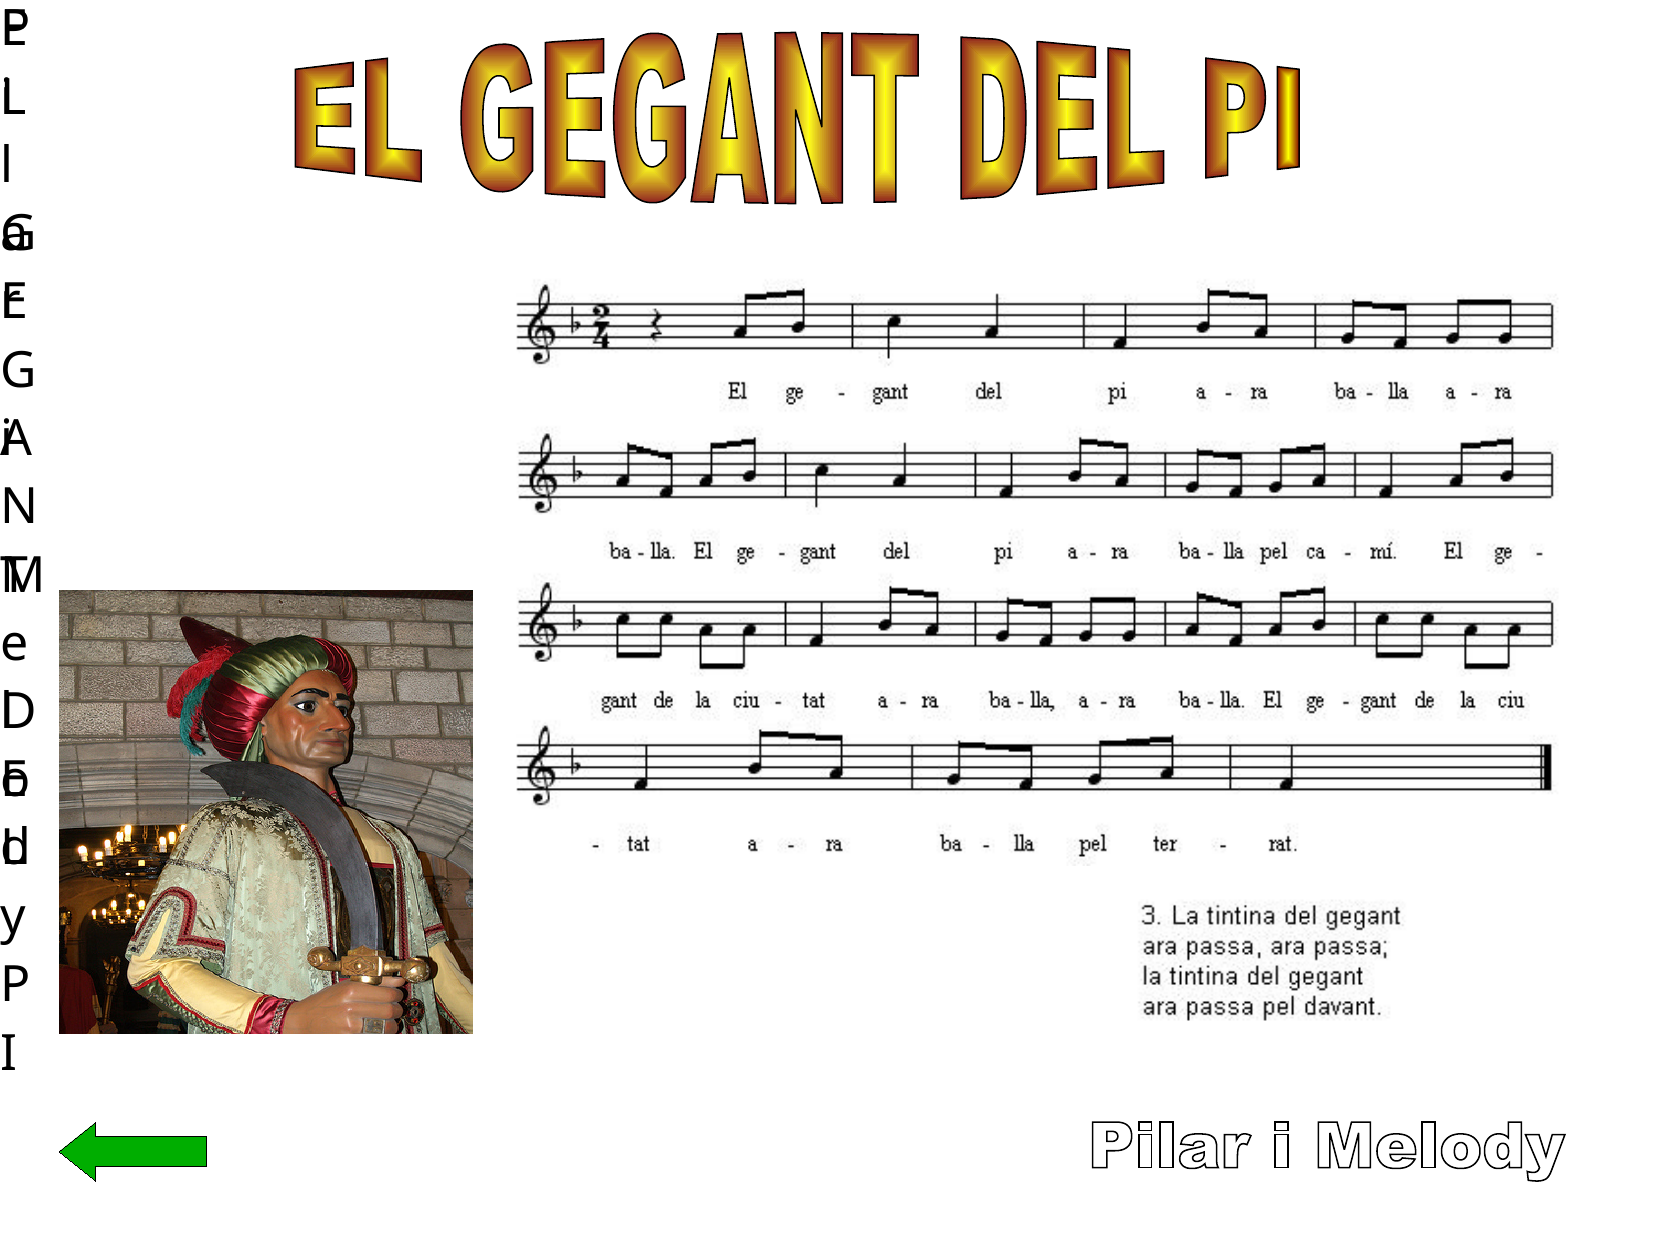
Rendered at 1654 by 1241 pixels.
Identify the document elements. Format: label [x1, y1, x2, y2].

text_box [545, 38, 605, 198]
text_box [851, 33, 919, 203]
text_box [365, 58, 422, 182]
text_box [295, 62, 355, 174]
text_box [1275, 1134, 1288, 1168]
text_box [1275, 1122, 1288, 1131]
picture [59, 590, 473, 1034]
text_box [691, 33, 768, 204]
text_box [1525, 1134, 1565, 1182]
picture [1123, 885, 1418, 1034]
text_box [1422, 1122, 1435, 1168]
text_box [1224, 1133, 1251, 1168]
text_box [1376, 1133, 1416, 1169]
text_box [1108, 48, 1164, 189]
text_box [1277, 66, 1300, 170]
text_box [1037, 41, 1097, 195]
text_box [613, 33, 686, 203]
text_box [1179, 1133, 1219, 1169]
text_box [775, 32, 843, 204]
text_box [1441, 1133, 1480, 1169]
text_box [1484, 1122, 1522, 1169]
text_box [59, 1122, 207, 1182]
text_box [1205, 58, 1266, 178]
text_box [1160, 1122, 1173, 1168]
text_box [1138, 1122, 1152, 1131]
picture [503, 265, 1595, 866]
text_box [1138, 1134, 1152, 1168]
text_box [1318, 1122, 1371, 1168]
text_box [1092, 1122, 1132, 1168]
text_box [961, 37, 1026, 199]
text_box [461, 44, 533, 192]
